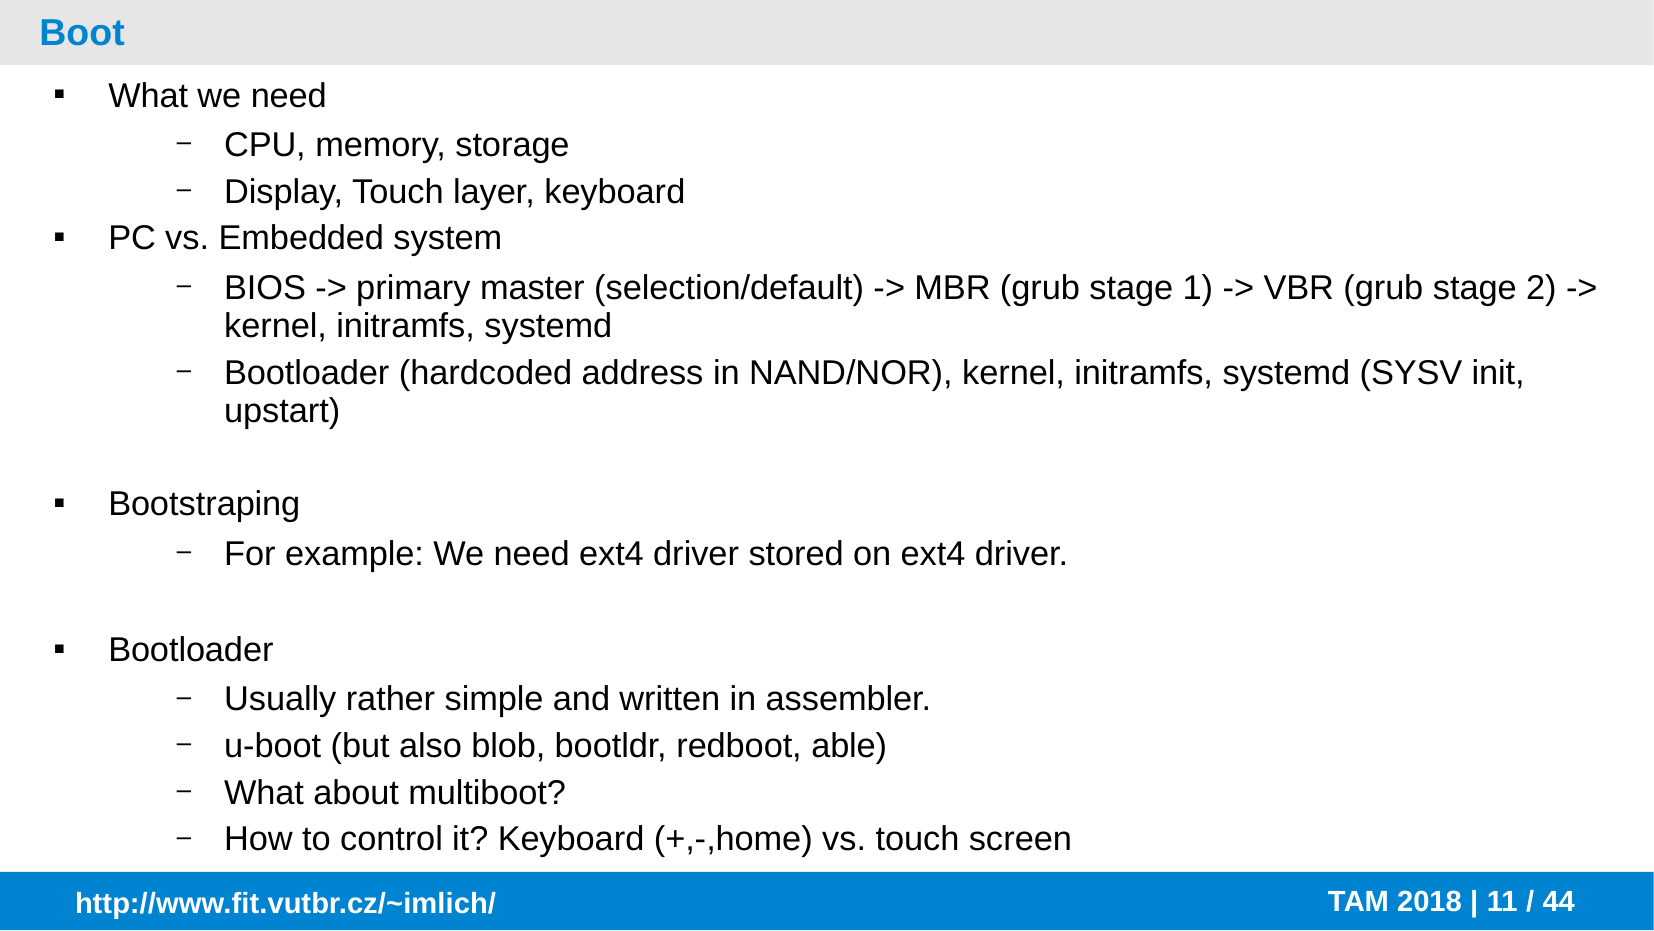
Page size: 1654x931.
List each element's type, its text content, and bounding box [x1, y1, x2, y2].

list What we need CPU, memory, storage Display, Touch layer, keyboard PC vs. Embedded system BIOS -> primary master (selection/default) -> MBR (grub stage 1) -> VBR (grub stage 2) -> kernel, initramfs, systemd Bootloader (hardcoded address in NAND/NOR), kernel, initramfs, systemd (SYSV init, upstart) Bootstraping For example: We need ext4 driver stored on ext4 driver. Bootloader Usually rather simple and written in assembler. u-boot (but also blob, bootldr, redboot, able) What about multiboot? How to control it? Keyboard (+,-,home) vs. touch screen [37, 76, 1613, 859]
title Boot [39, 4, 1615, 61]
